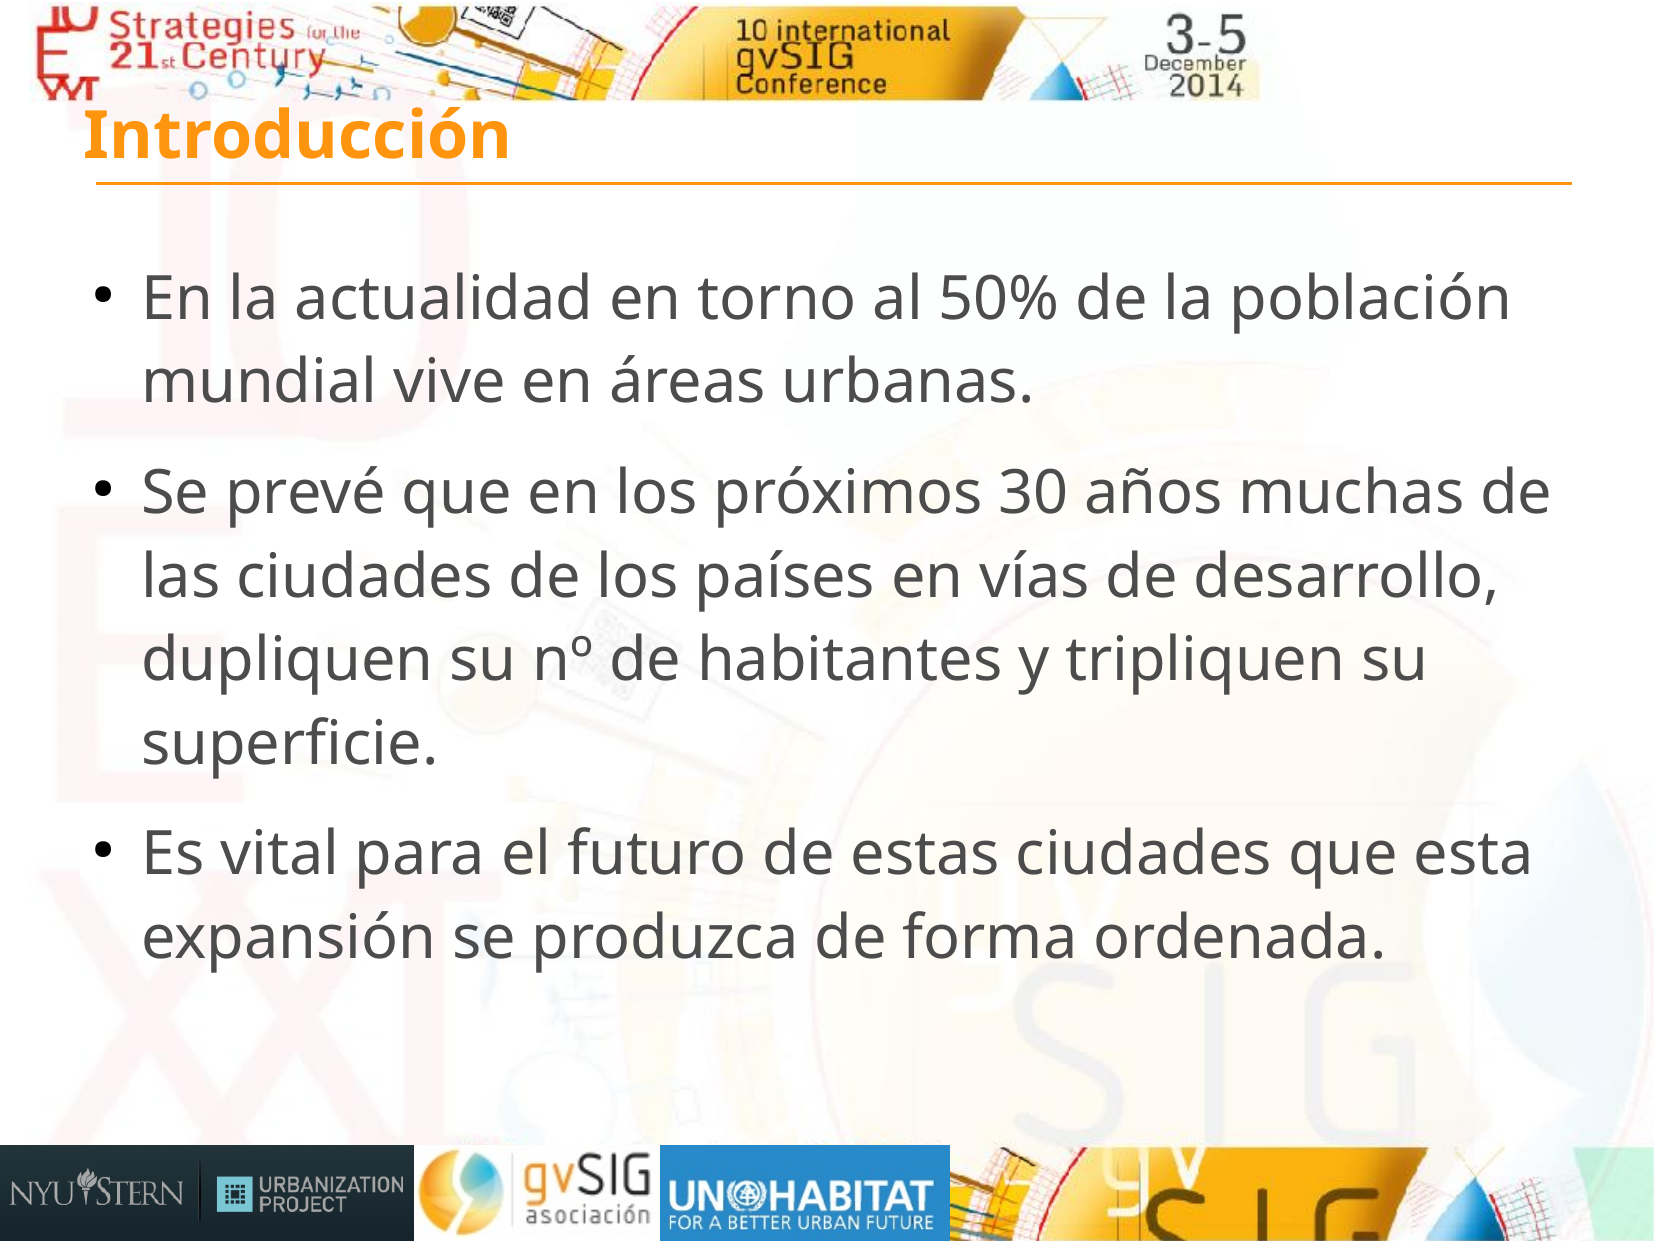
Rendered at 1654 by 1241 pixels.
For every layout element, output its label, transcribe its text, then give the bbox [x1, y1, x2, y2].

picture [0, 2, 1654, 1241]
list En la actualidad en torno al 50% de la población mundial vive en áreas urbanas. Se prevé que en los próximos 30 años muchas de las ciudades de los países en vías de desarrollo, dupliquen su nº de habitantes y tripliquen su superficie. Es vital para el futuro de estas ciudades que esta expansión se produzca de forma ordenada. [76, 253, 1559, 1044]
title Introducción [83, 88, 1572, 178]
